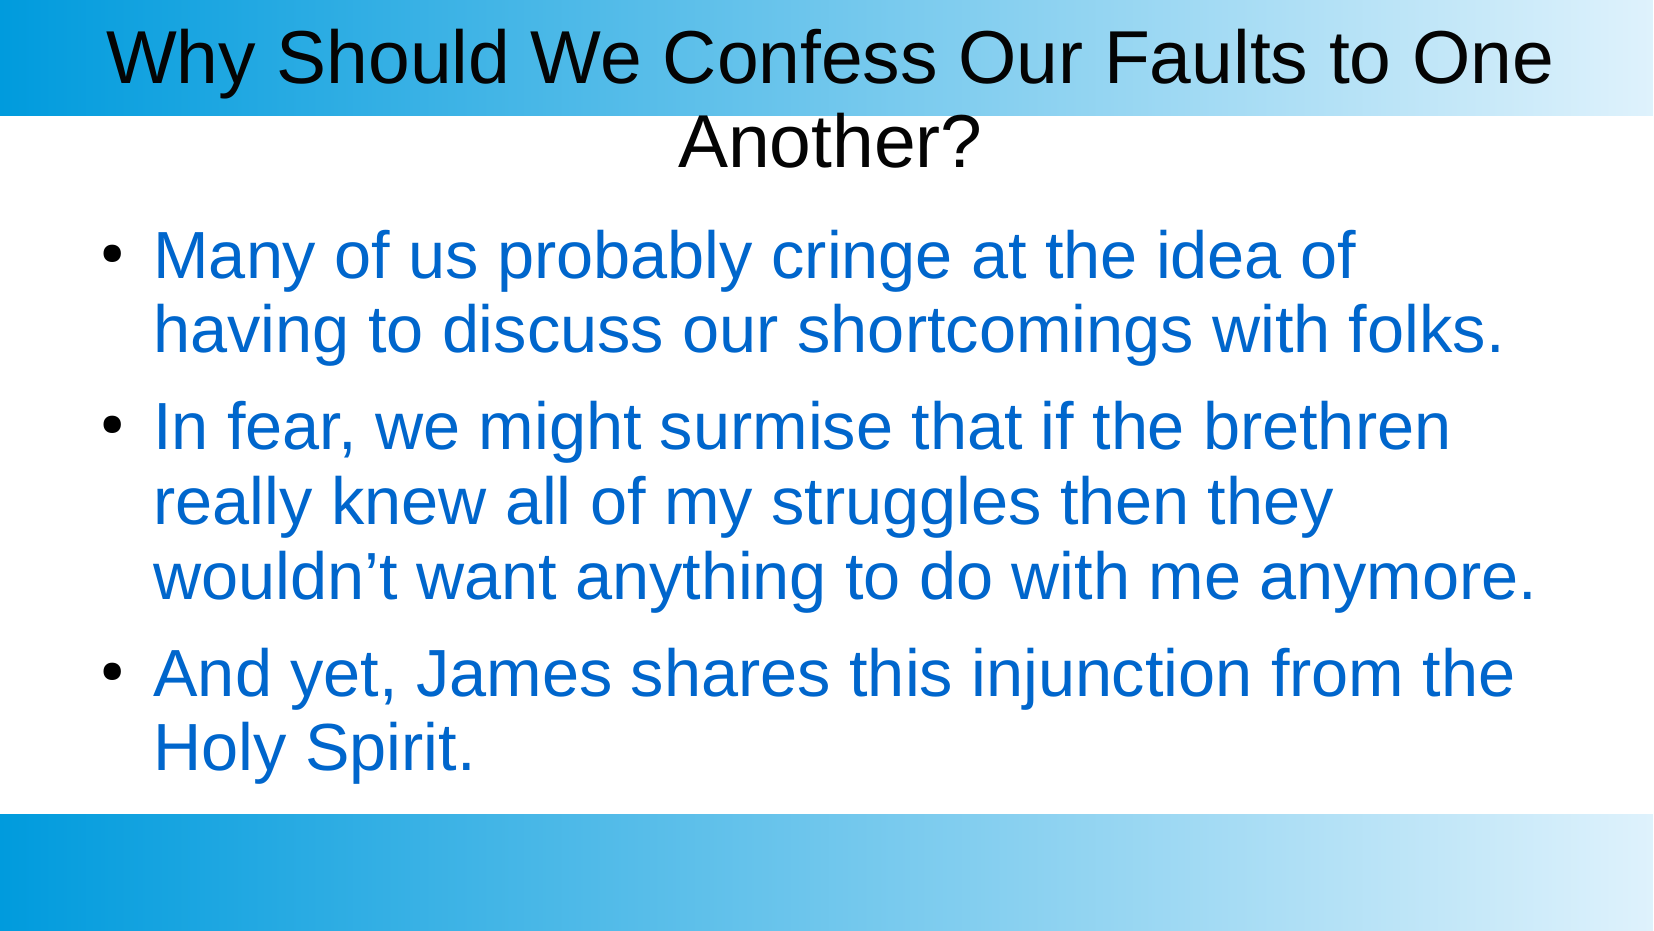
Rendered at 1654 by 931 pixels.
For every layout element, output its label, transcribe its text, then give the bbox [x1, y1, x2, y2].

list Many of us probably cringe at the idea of having to discuss our shortcomings with folks. In fear, we might surmise that if the brethren really knew all of my struggles then they wouldn’t want anything to do with me anymore. And yet, James shares this injunction from the Holy Spirit. [82, 217, 1571, 758]
title Why Should We Confess Our Faults to One Another? [86, 15, 1575, 184]
